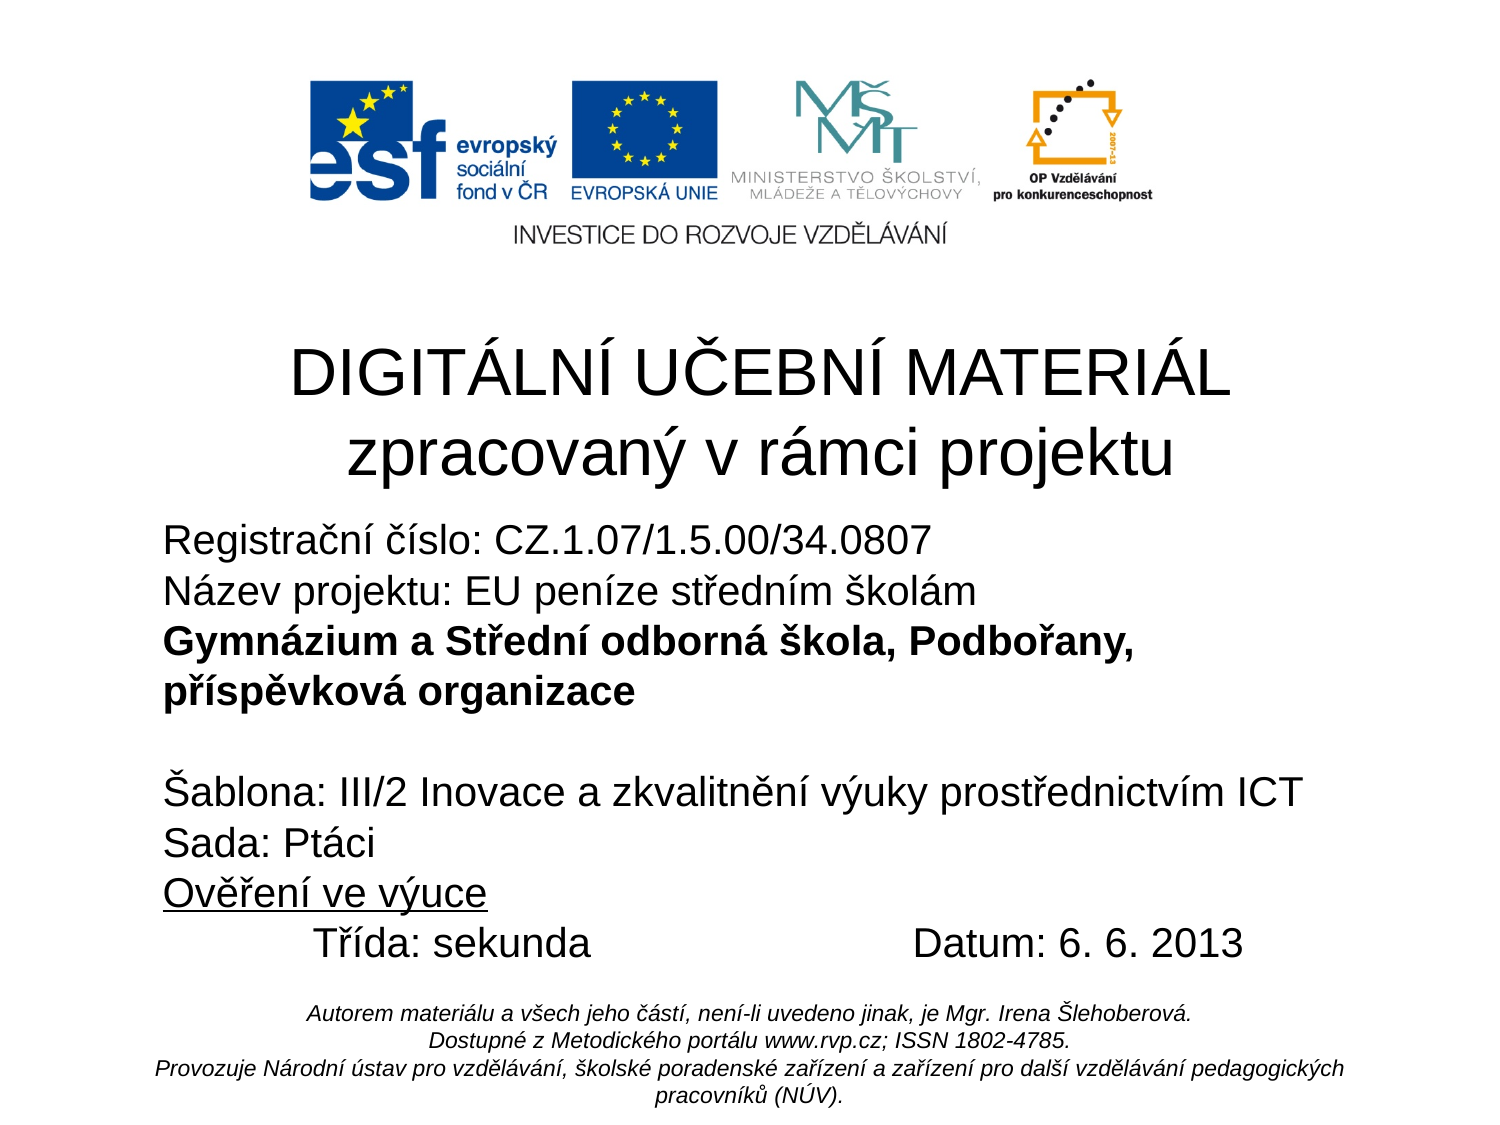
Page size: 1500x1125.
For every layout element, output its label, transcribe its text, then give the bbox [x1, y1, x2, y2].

text_box Registrační číslo: CZ.1.07/1.5.00/34.0807 Název projektu: EU peníze středním školám Gymnázium a Střední odborná škola, Podbořany, příspěvková organizace Šablona: III/2 Inovace a zkvalitnění výuky prostřednictvím ICT Sada: Ptáci Ověření ve výuce Třída: sekunda Datum: 6. 6. 2013 [147, 515, 1376, 990]
picture [265, 42, 1210, 274]
text_box Autorem materiálu a všech jeho částí, není-li uvedeno jinak, je Mgr. Irena Šlehoberová. Dostupné z Metodického portálu www.rvp.cz; ISSN 1802-4785. Provozuje Národní ústav pro vzdělávání, školské poradenské zařízení a zařízení pro další vzdělávání pedagogických pracovníků (NÚV). [88, 990, 1412, 1117]
title DIGITÁLNÍ UČEBNÍ MATERIÁL zpracovaný v rámci projektu [123, 321, 1399, 497]
